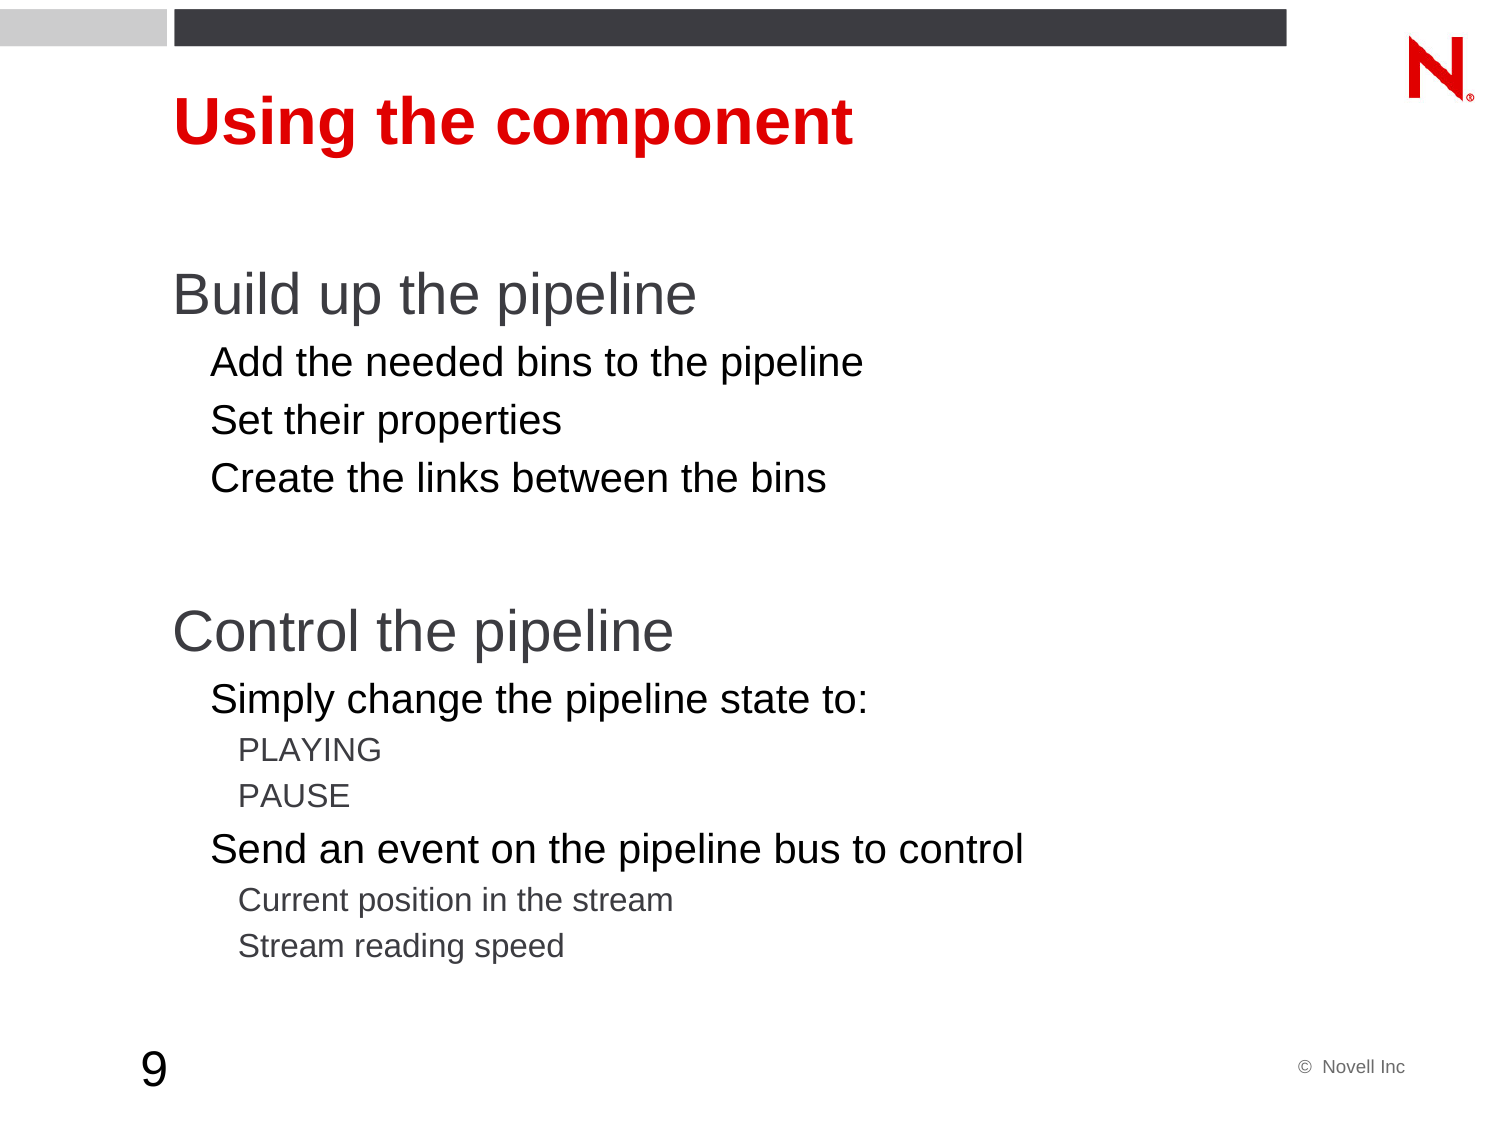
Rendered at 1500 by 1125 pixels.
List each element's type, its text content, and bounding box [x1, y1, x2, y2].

picture [1404, 32, 1477, 105]
list Build up the pipeline Add the needed bins to the pipeline Set their properties Create the links between the bins Control the pipeline Simply change the pipeline state to: PLAYING PAUSE Send an event on the pipeline bus to control Current position in the stream Stream reading speed [172, 246, 1413, 977]
title Using the component [173, 41, 1395, 205]
